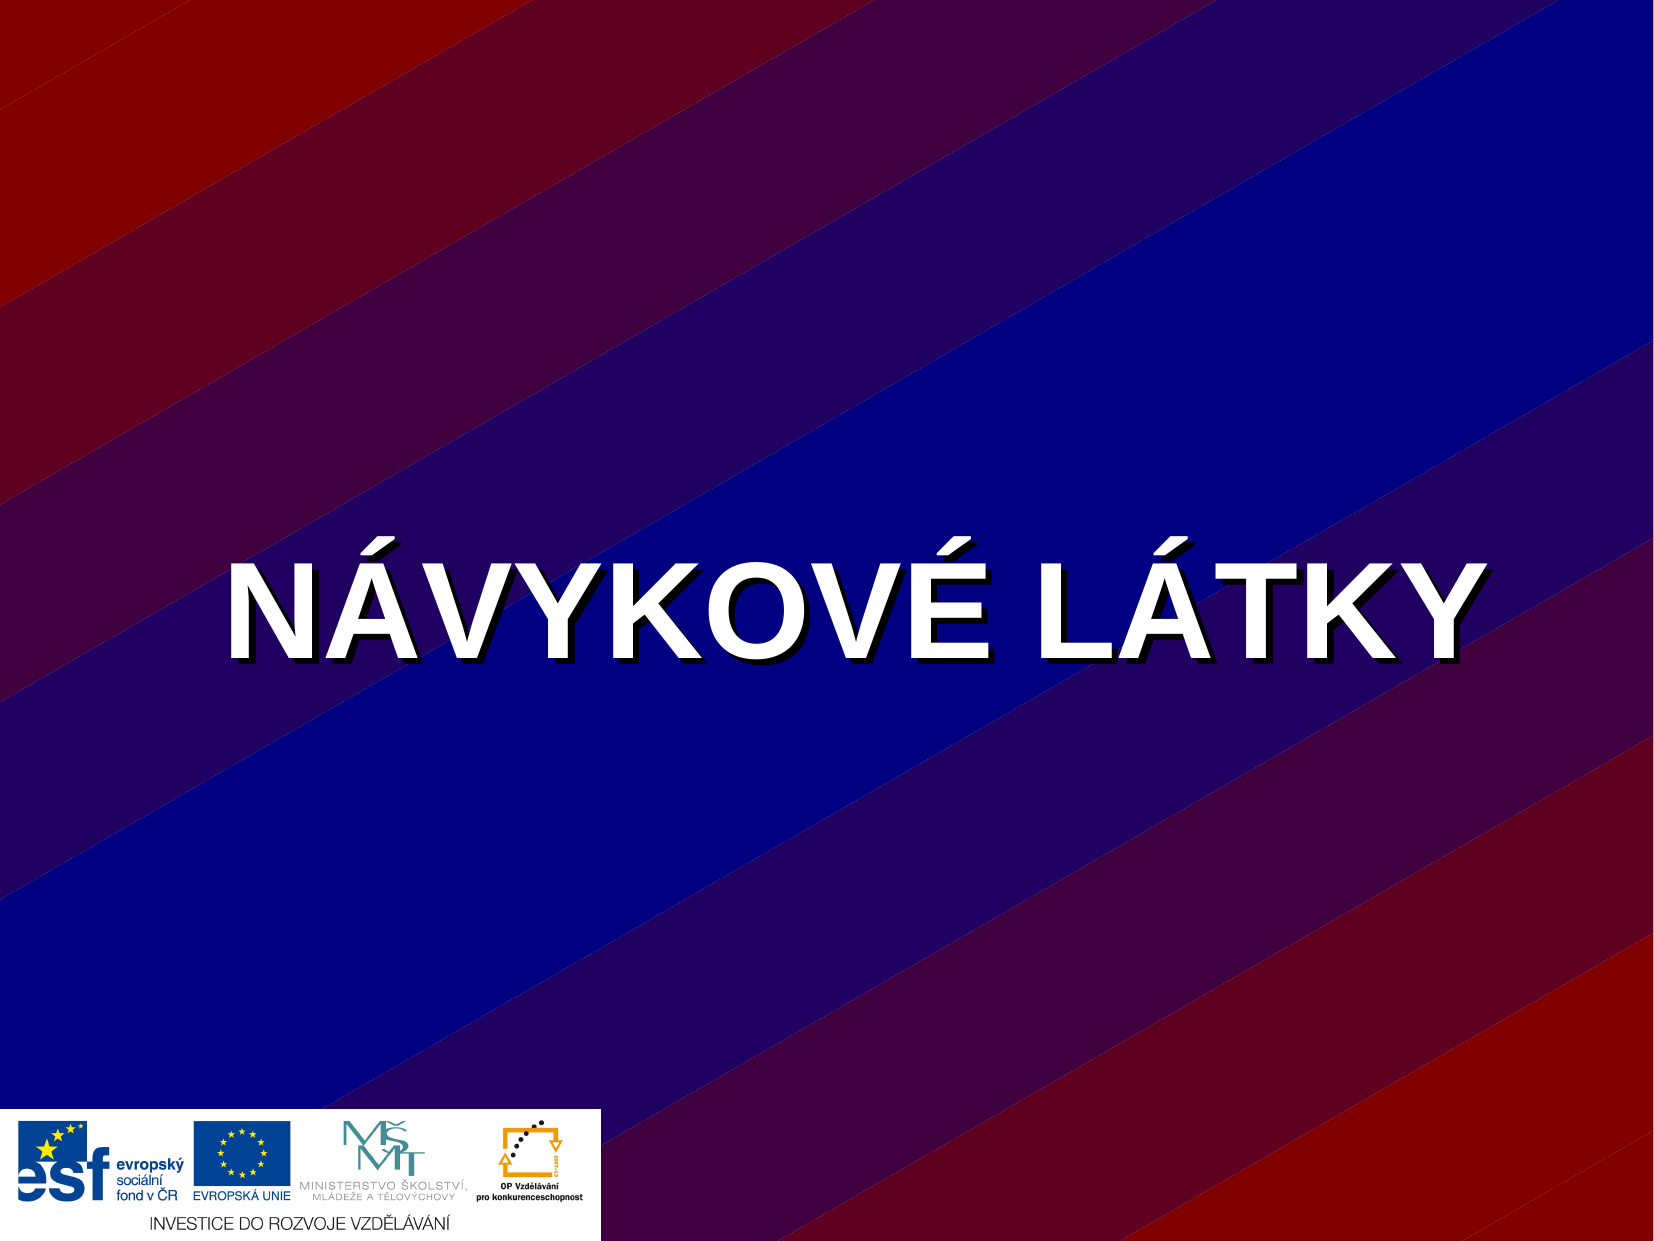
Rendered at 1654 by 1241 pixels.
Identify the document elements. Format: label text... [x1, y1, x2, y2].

subtitle NÁVYKOVÉ LÁTKY [88, 206, 1577, 1241]
picture [0, 1109, 601, 1241]
